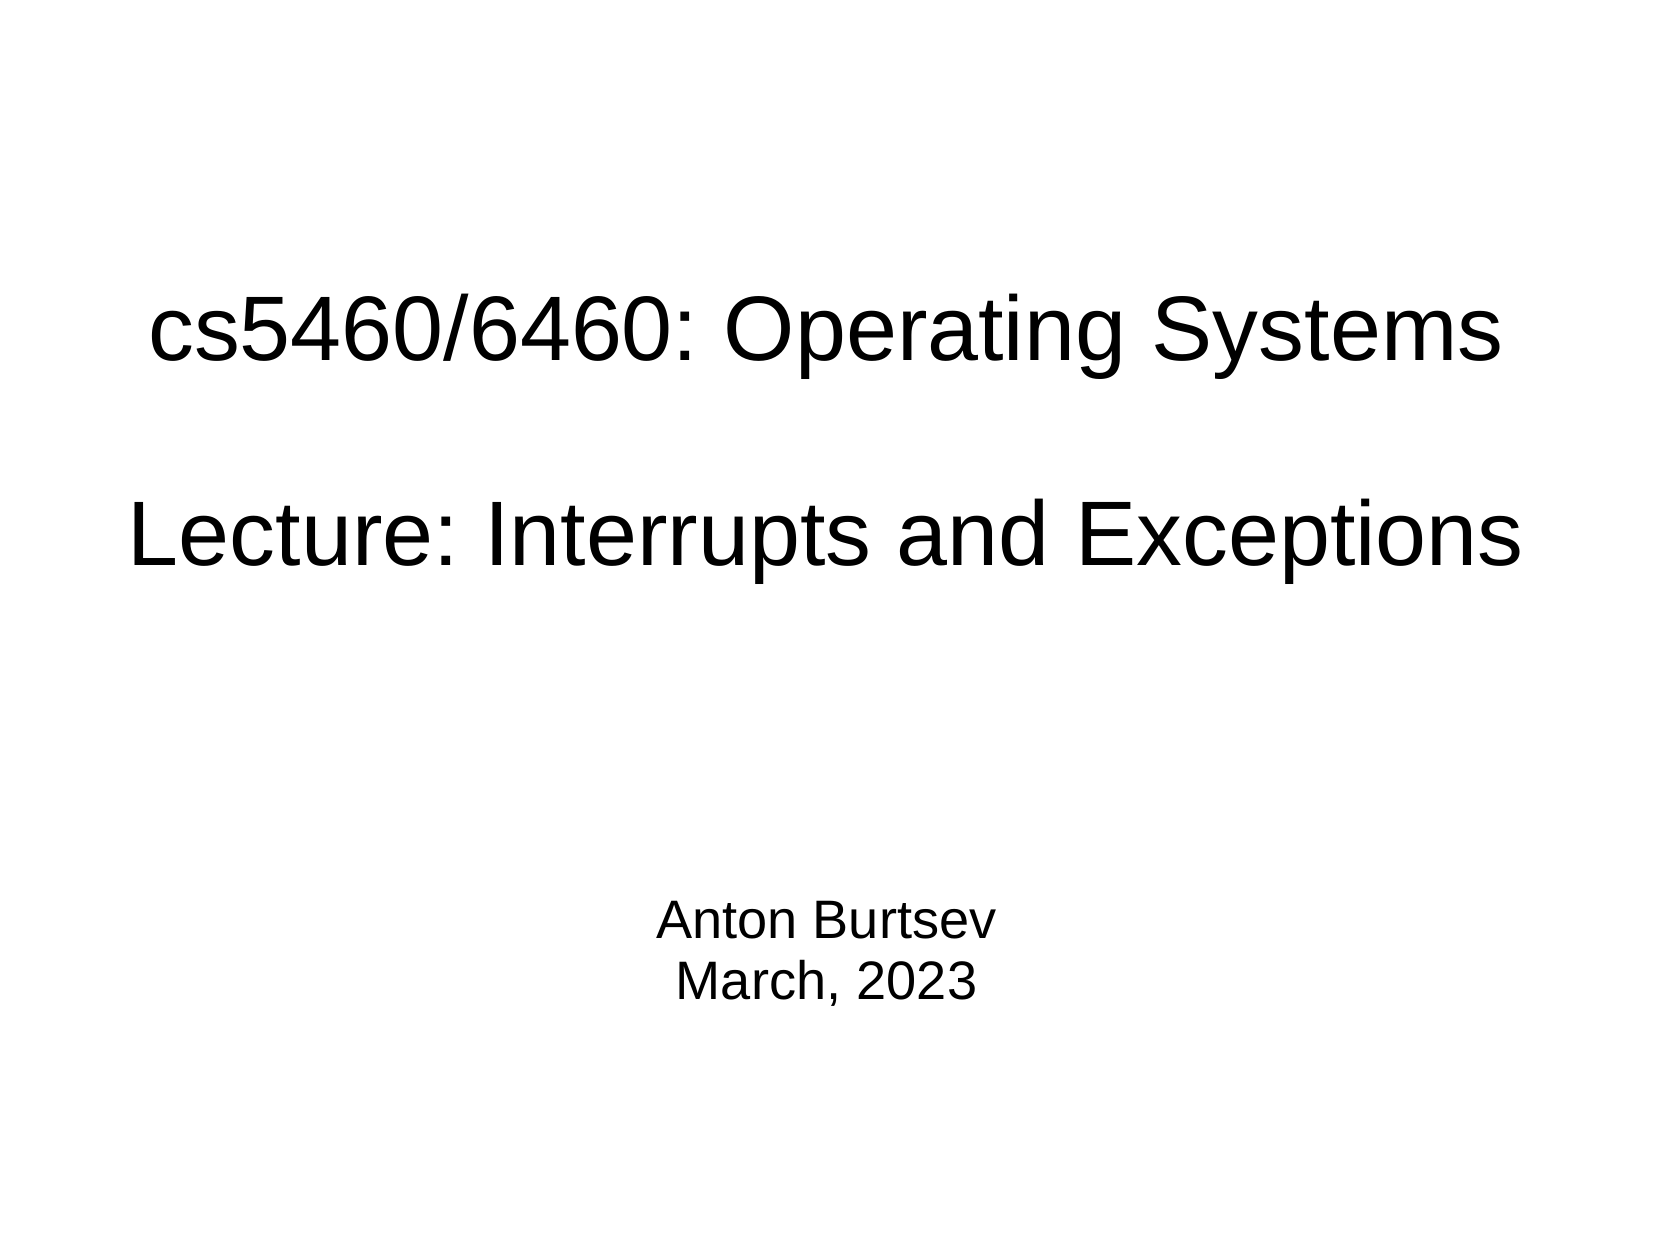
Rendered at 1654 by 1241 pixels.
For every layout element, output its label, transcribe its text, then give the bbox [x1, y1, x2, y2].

title cs5460/6460: Operating Systems Lecture: Interrupts and Exceptions [82, 113, 1571, 637]
subtitle Anton Burtsev March, 2023 [82, 637, 1571, 1109]
